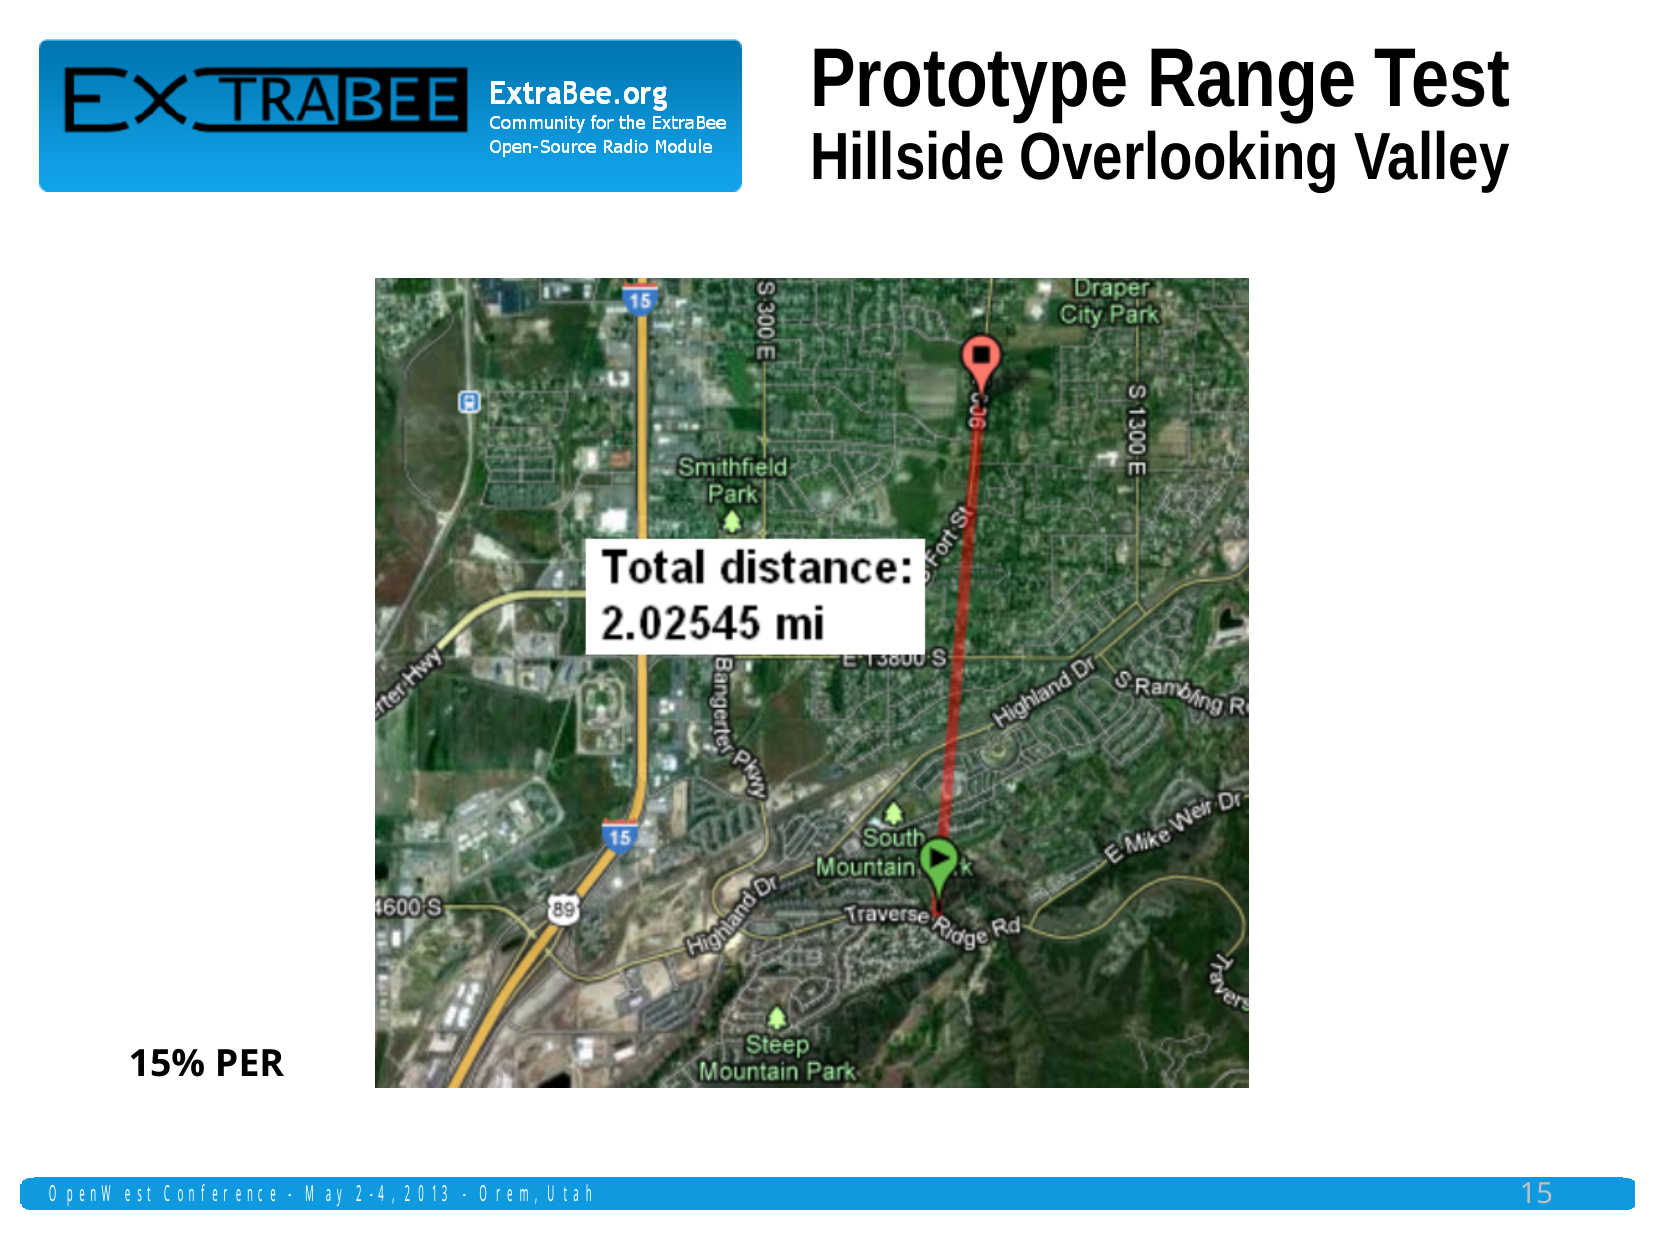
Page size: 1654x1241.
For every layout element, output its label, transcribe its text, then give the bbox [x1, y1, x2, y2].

picture [375, 278, 1249, 1088]
picture [35, 31, 748, 199]
picture [10, 1173, 1648, 1215]
title 15% PER [37, 1030, 376, 1095]
title Prototype Range Test Hillside Overlooking Valley [750, 33, 1571, 198]
